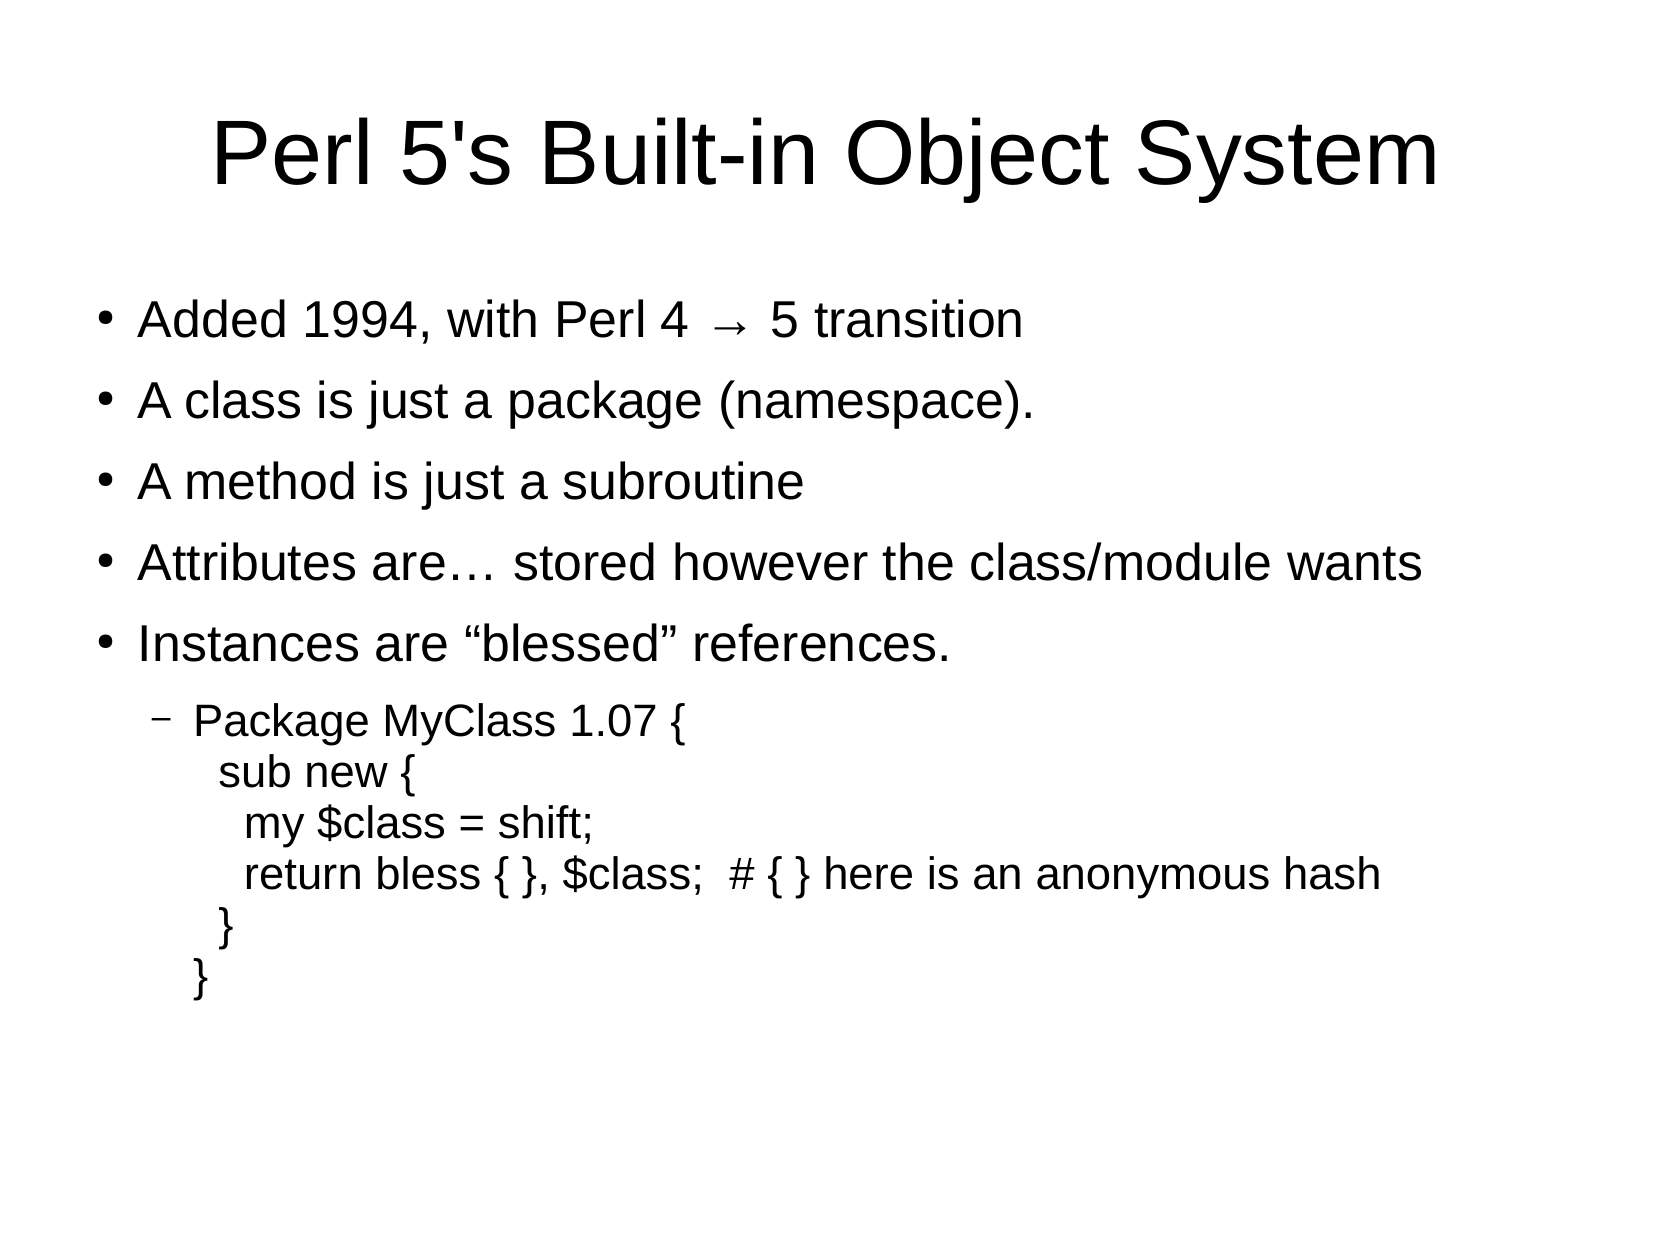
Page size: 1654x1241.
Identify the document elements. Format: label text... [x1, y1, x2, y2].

title Perl 5's Built-in Object System [82, 49, 1571, 257]
list Added 1994, with Perl 4 → 5 transition A class is just a package (namespace). A method is just a subroutine Attributes are… stored however the class/module wants Instances are “blessed” references. Package MyClass 1.07 { sub new { my $class = shift; return bless { }, $class; # { } here is an anonymous hash } } [82, 290, 1571, 1010]
